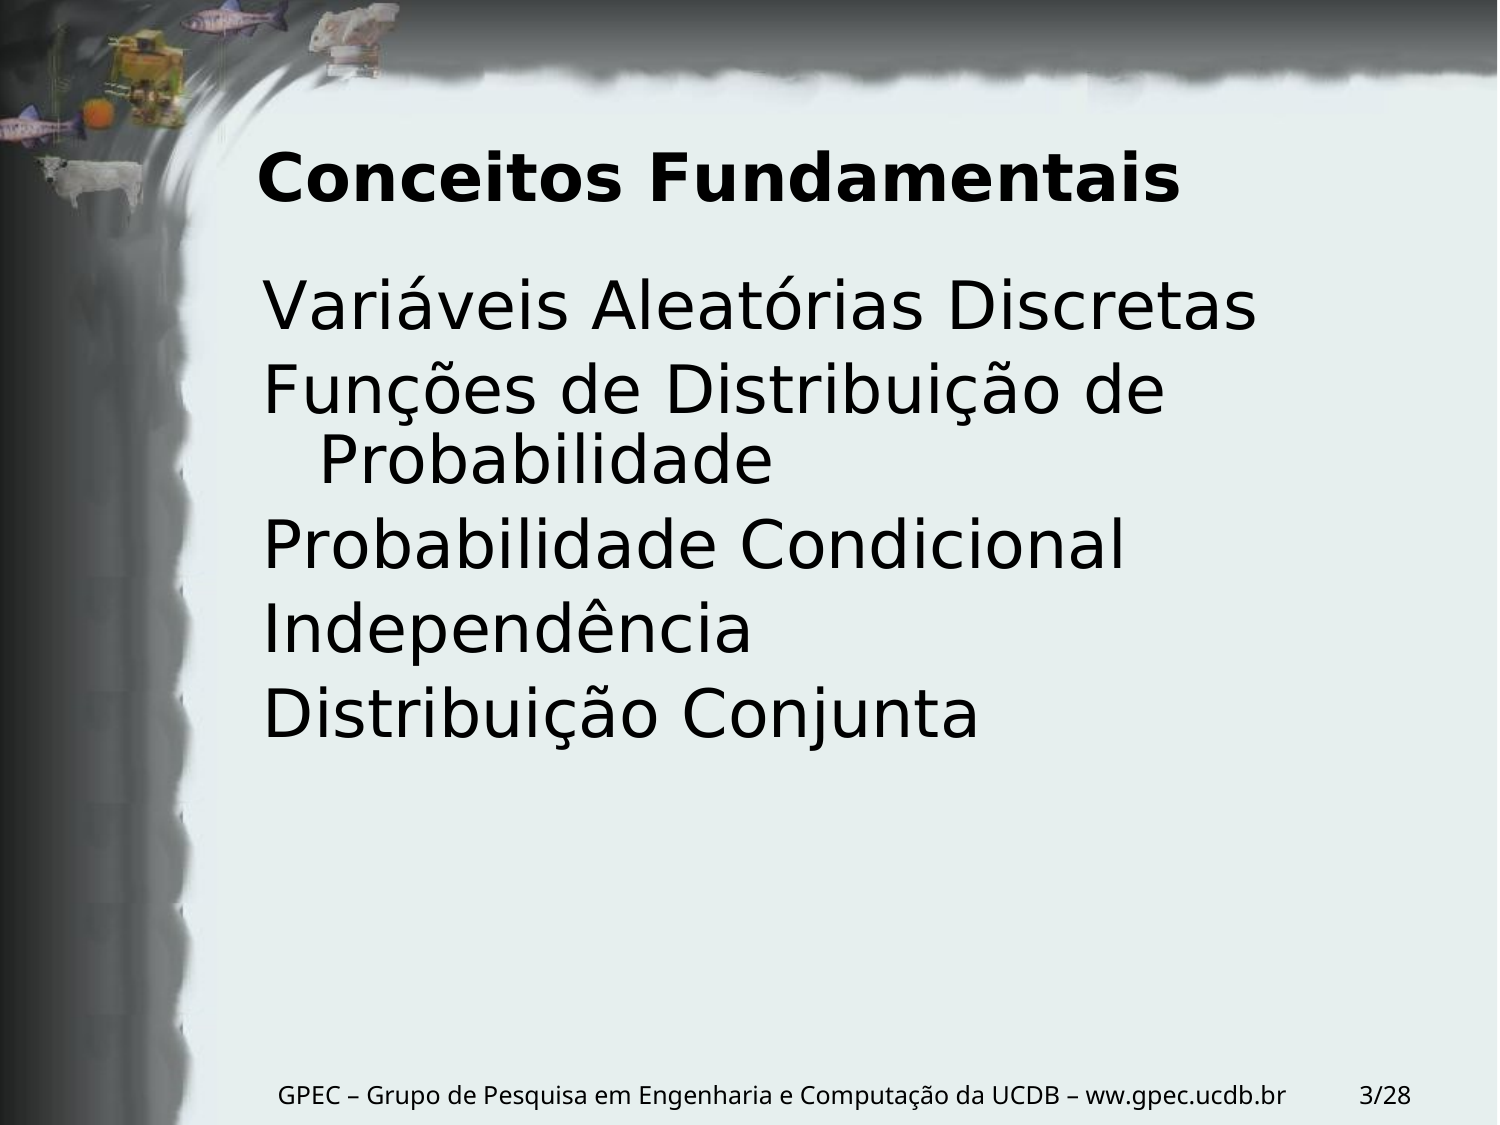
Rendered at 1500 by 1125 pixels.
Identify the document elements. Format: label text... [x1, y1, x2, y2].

list Variáveis Aleatórias Discretas Funções de Distribuição de Probabilidade Probabilidade Condicional Independência Distribuição Conjunta [247, 265, 1500, 985]
picture [0, 0, 1498, 1125]
title Conceitos Fundamentais [242, 113, 1425, 244]
